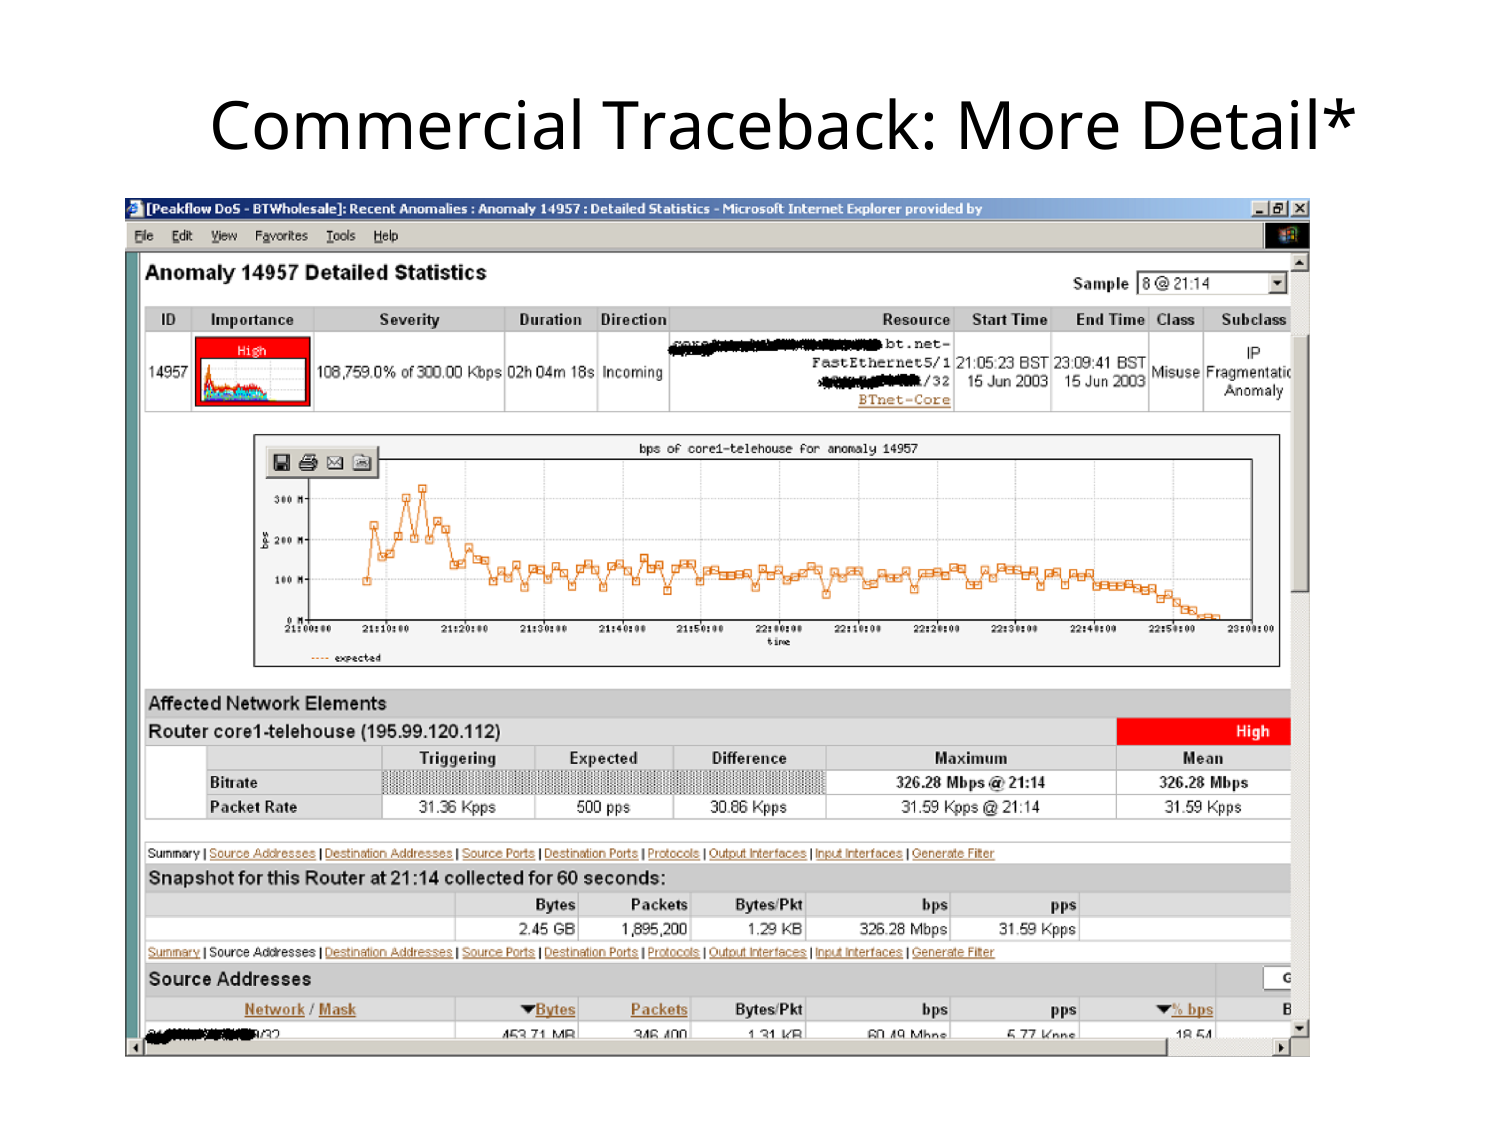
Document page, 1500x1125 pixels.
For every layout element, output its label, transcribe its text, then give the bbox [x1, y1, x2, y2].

picture [125, 198, 1310, 1057]
title Commercial Traceback: More Detail* [206, 0, 1375, 249]
